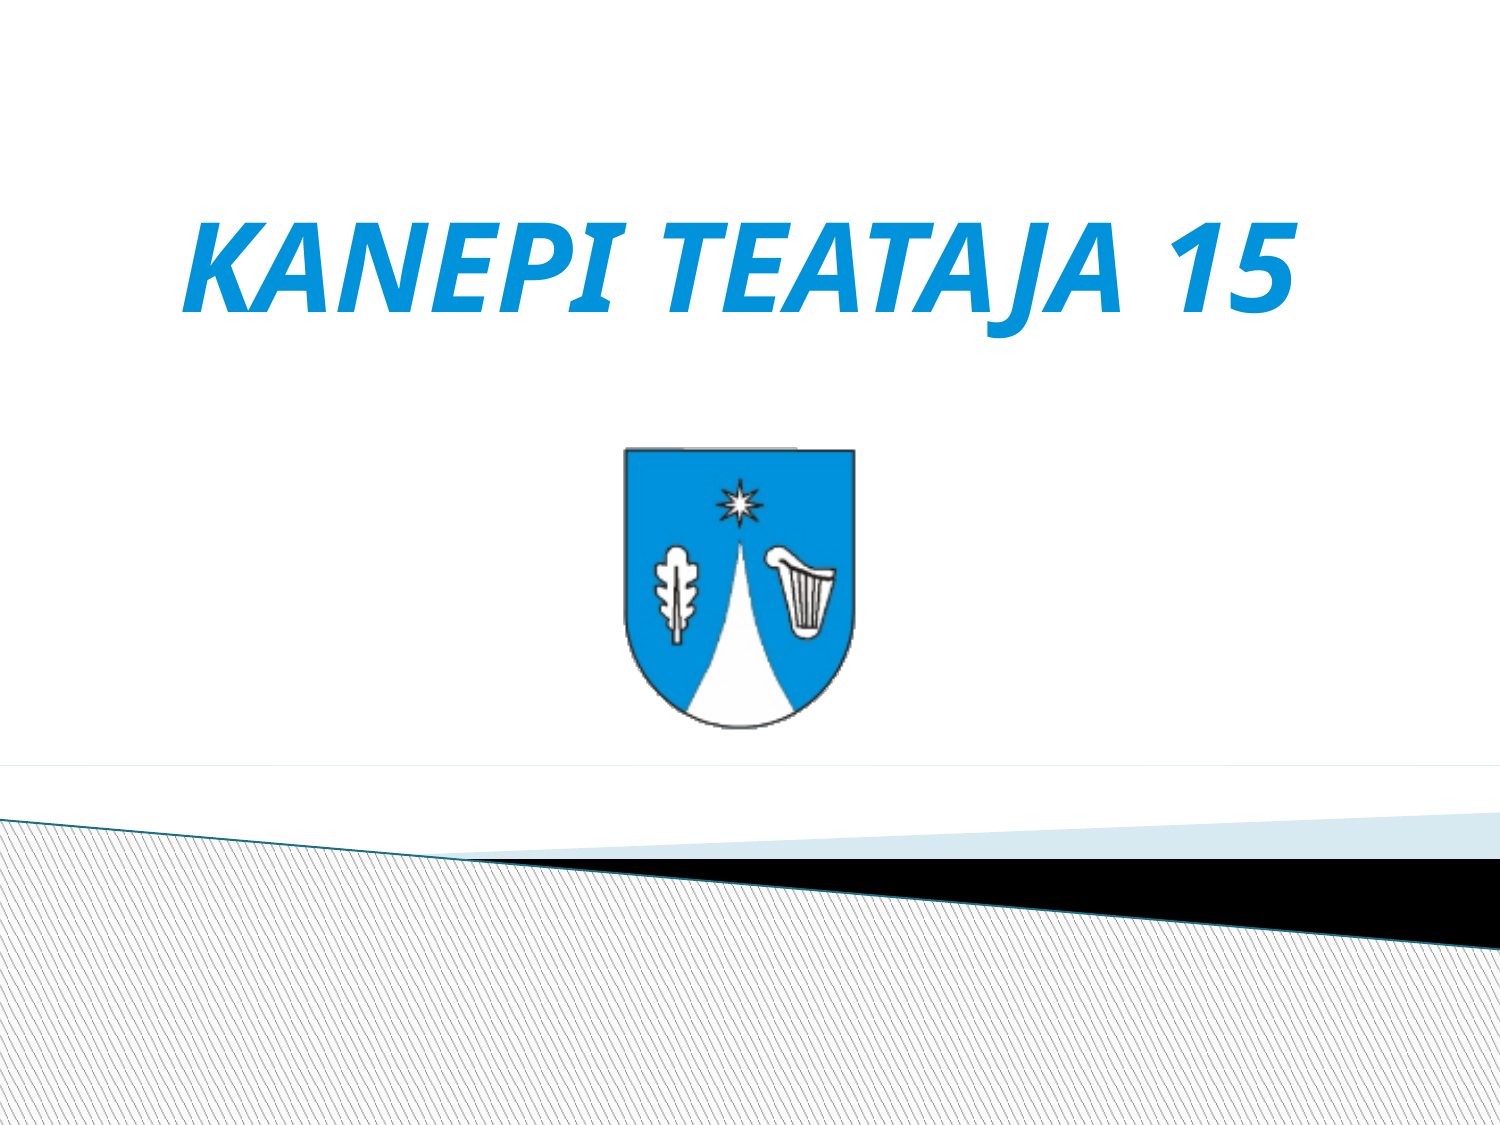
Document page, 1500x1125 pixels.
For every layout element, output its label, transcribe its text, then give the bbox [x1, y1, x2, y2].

picture [0, 821, 1500, 1125]
subtitle [214, 786, 1265, 1075]
title KANEPI TEATAJA 15 [101, 179, 1377, 421]
picture [620, 444, 862, 740]
